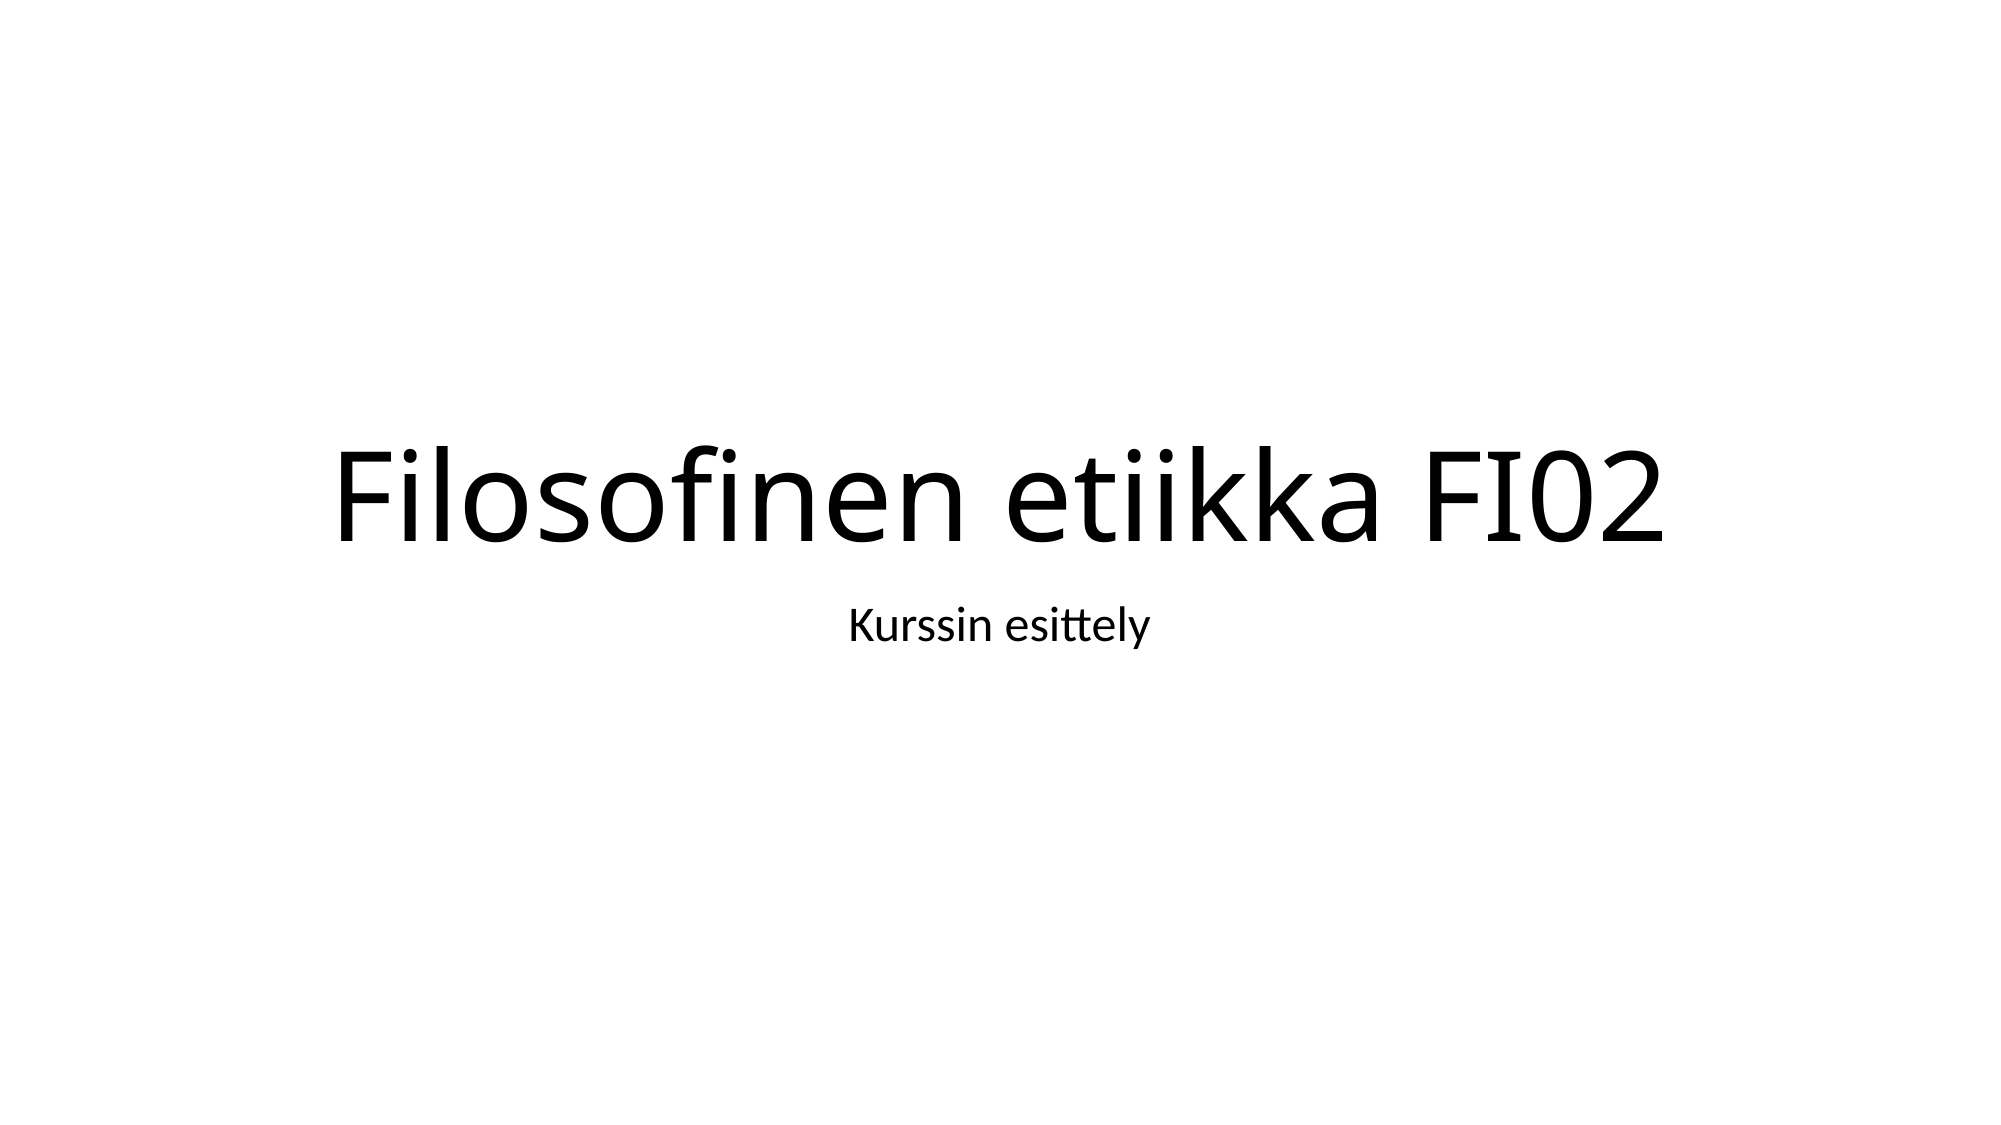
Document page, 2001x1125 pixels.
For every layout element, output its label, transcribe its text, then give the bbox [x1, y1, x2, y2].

title Filosofinen etiikka FI02 [249, 184, 1750, 576]
subtitle Kurssin esittely [249, 590, 1750, 863]
